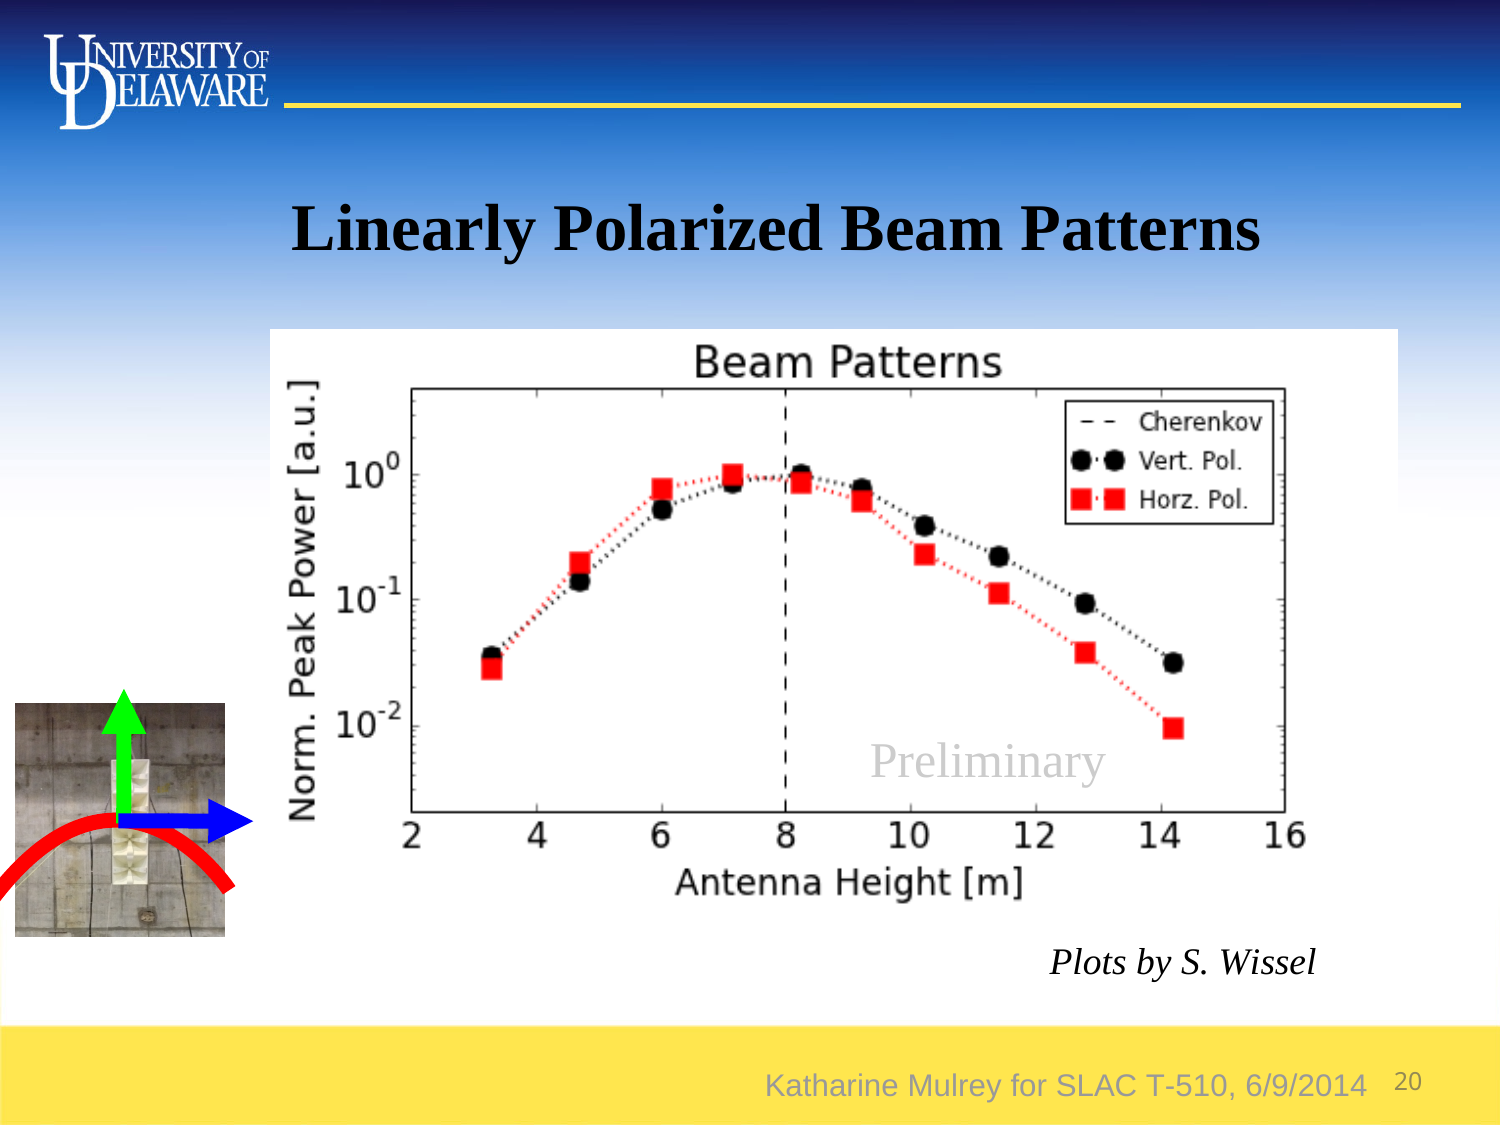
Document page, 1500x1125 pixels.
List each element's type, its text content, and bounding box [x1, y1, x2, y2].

text_box Preliminary [855, 720, 1156, 795]
text_box Katharine Mulrey for SLAC T-510, 6/9/2014 [750, 1057, 1471, 1111]
text_box Linearly Polarized Beam Patterns [162, 176, 1393, 272]
picture [0, 0, 1500, 1125]
text_box Plots by S. Wissel [1034, 929, 1410, 990]
